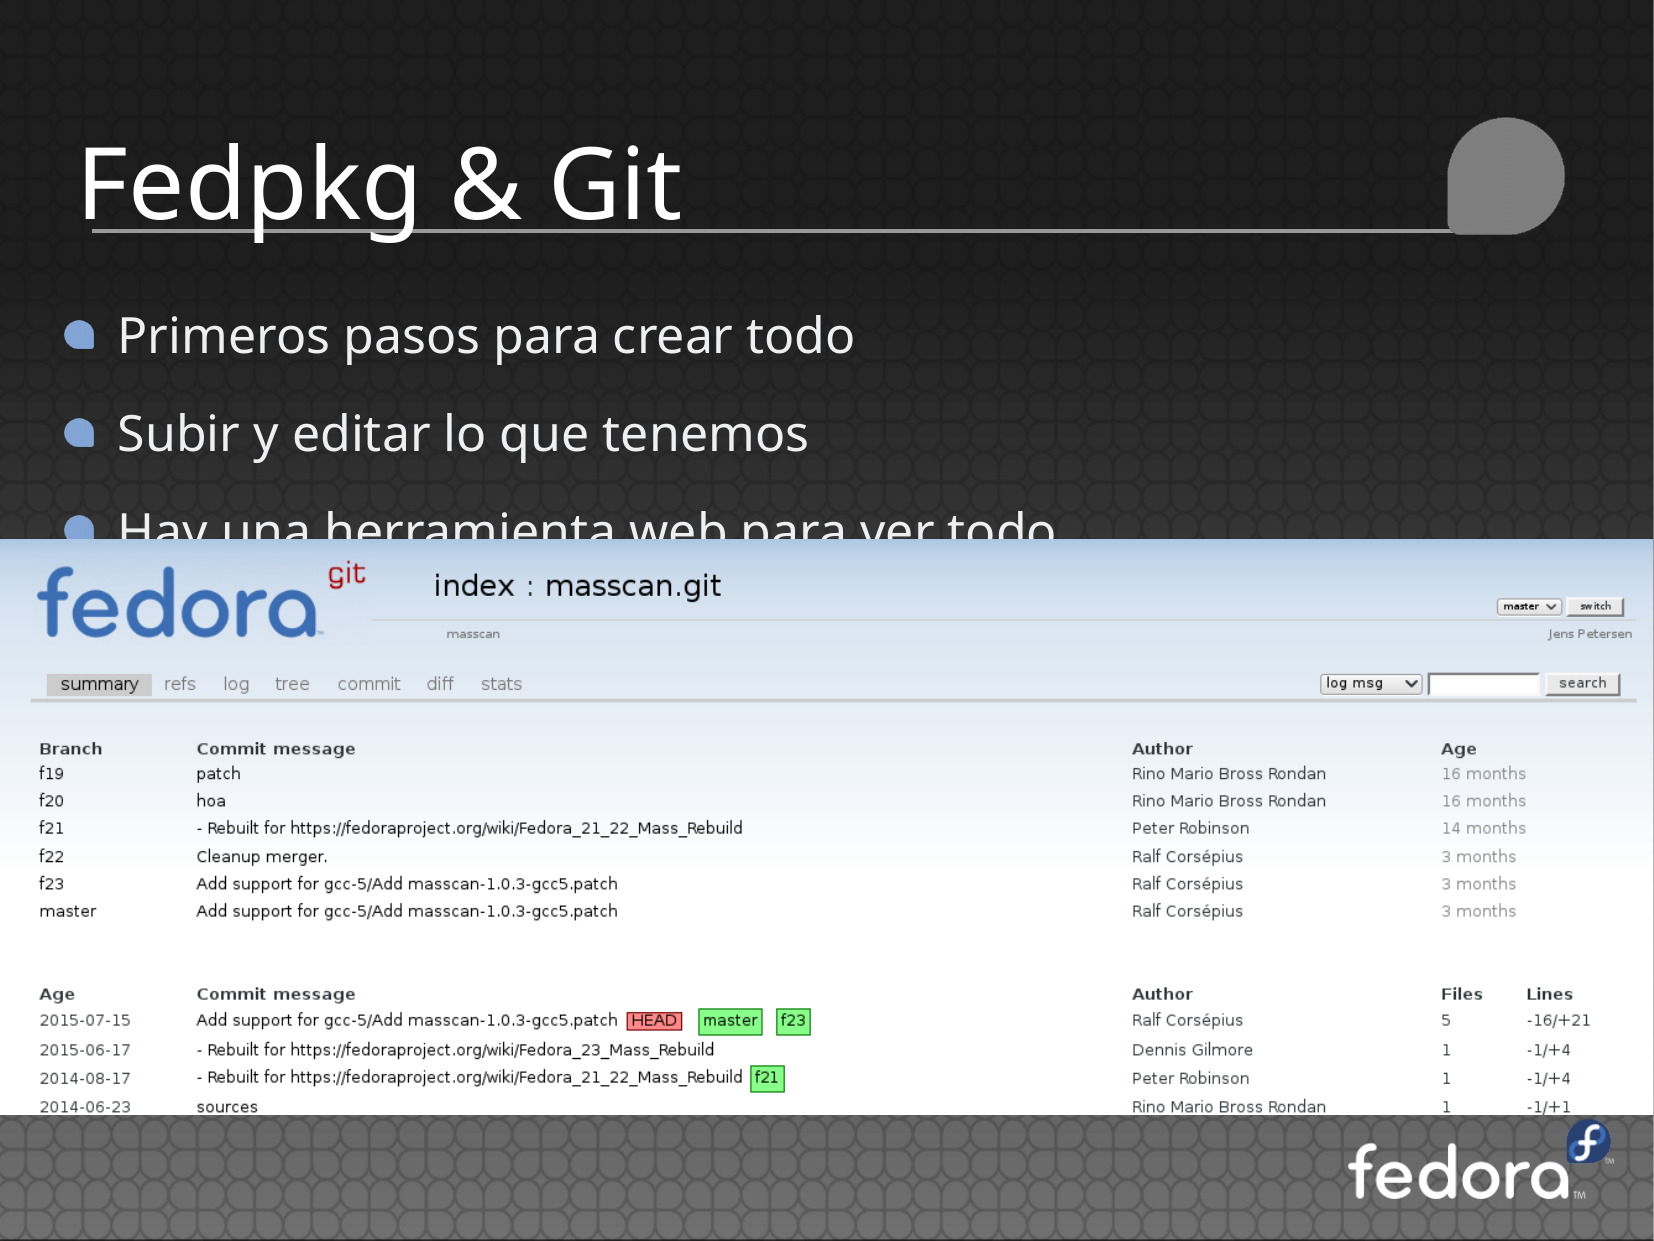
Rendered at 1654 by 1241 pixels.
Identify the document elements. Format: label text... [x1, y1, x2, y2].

title Fedpkg & Git [76, 112, 1566, 249]
picture [0, 0, 1654, 1241]
list Primeros pasos para crear todo Subir y editar lo que tenemos Hay una herramienta web para ver todo [46, 300, 1536, 539]
